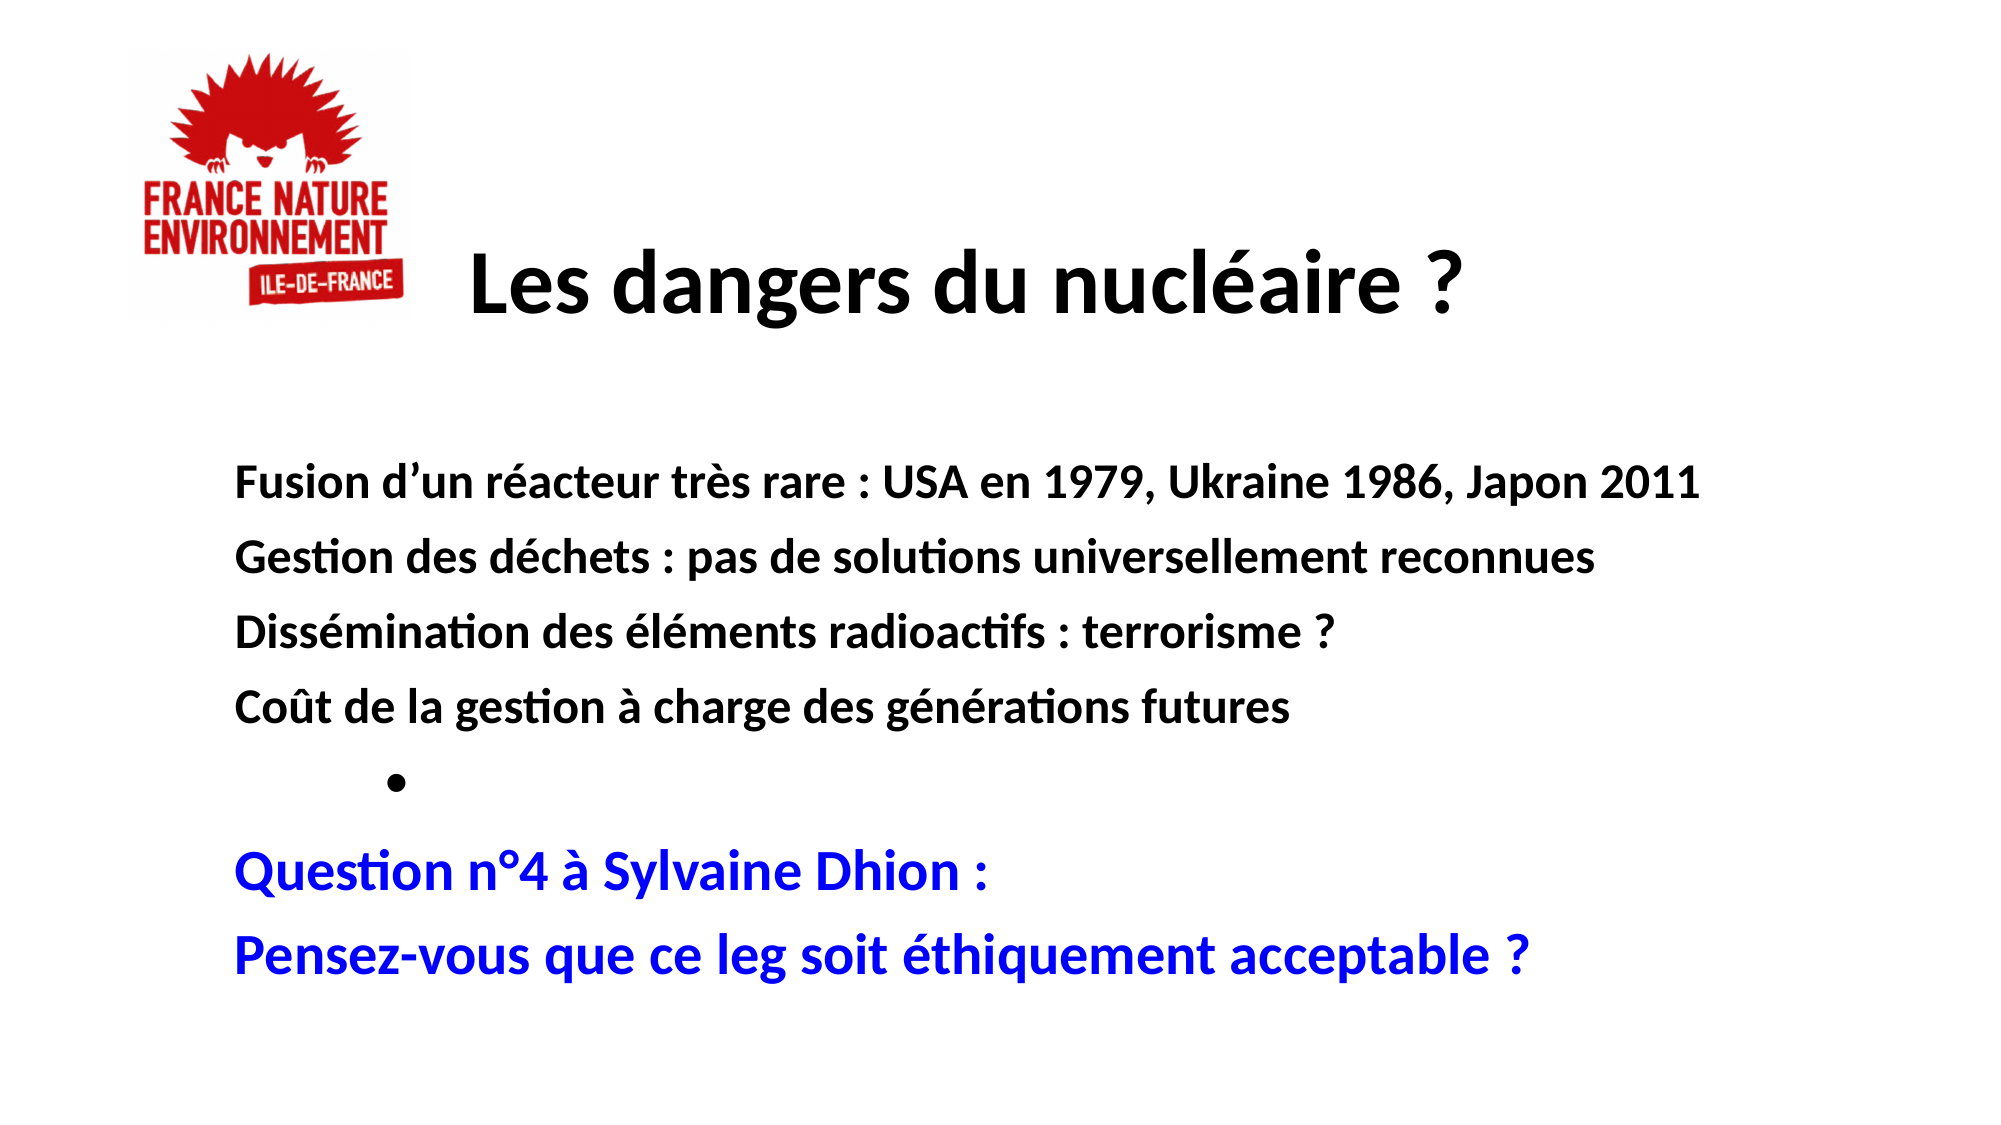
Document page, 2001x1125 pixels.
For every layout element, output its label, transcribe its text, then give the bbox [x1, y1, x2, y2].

text_box Les dangers du nucléaire ? Fusion d’un réacteur très rare : USA en 1979, Ukraine 1986, Japon 2011 Gestion des déchets : pas de solutions universellement reconnues Dissémination des éléments radioactifs : terrorisme ? Coût de la gestion à charge des générations futures Question n°4 à Sylvaine Dhion : Pensez-vous que ce leg soit éthiquement acceptable ? [219, 226, 1857, 1075]
picture [127, 50, 409, 325]
